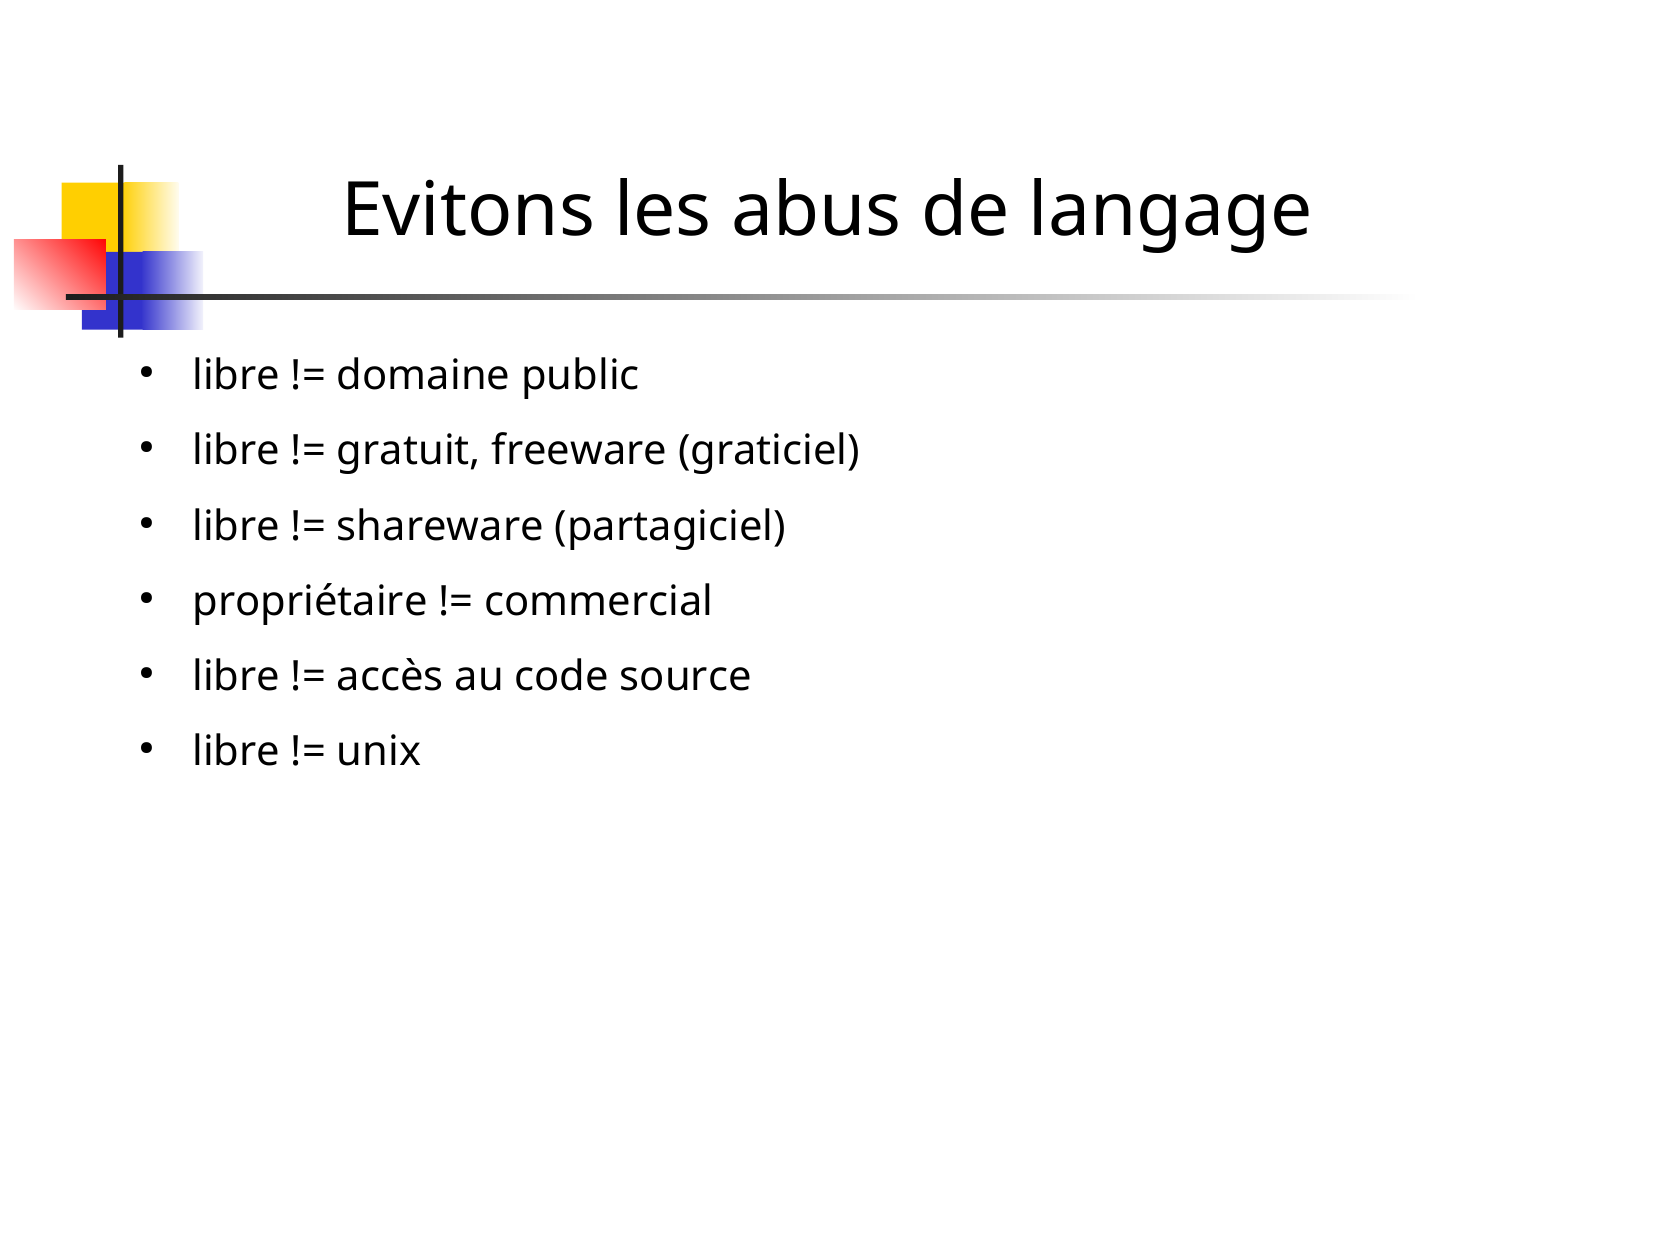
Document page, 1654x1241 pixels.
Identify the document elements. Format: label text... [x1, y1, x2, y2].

list libre != domaine public libre != gratuit, freeware (graticiel) libre != shareware (partagiciel) propriétaire != commercial libre != accès au code source libre != unix [121, 344, 1534, 1127]
title Evitons les abus de langage [121, 102, 1534, 311]
